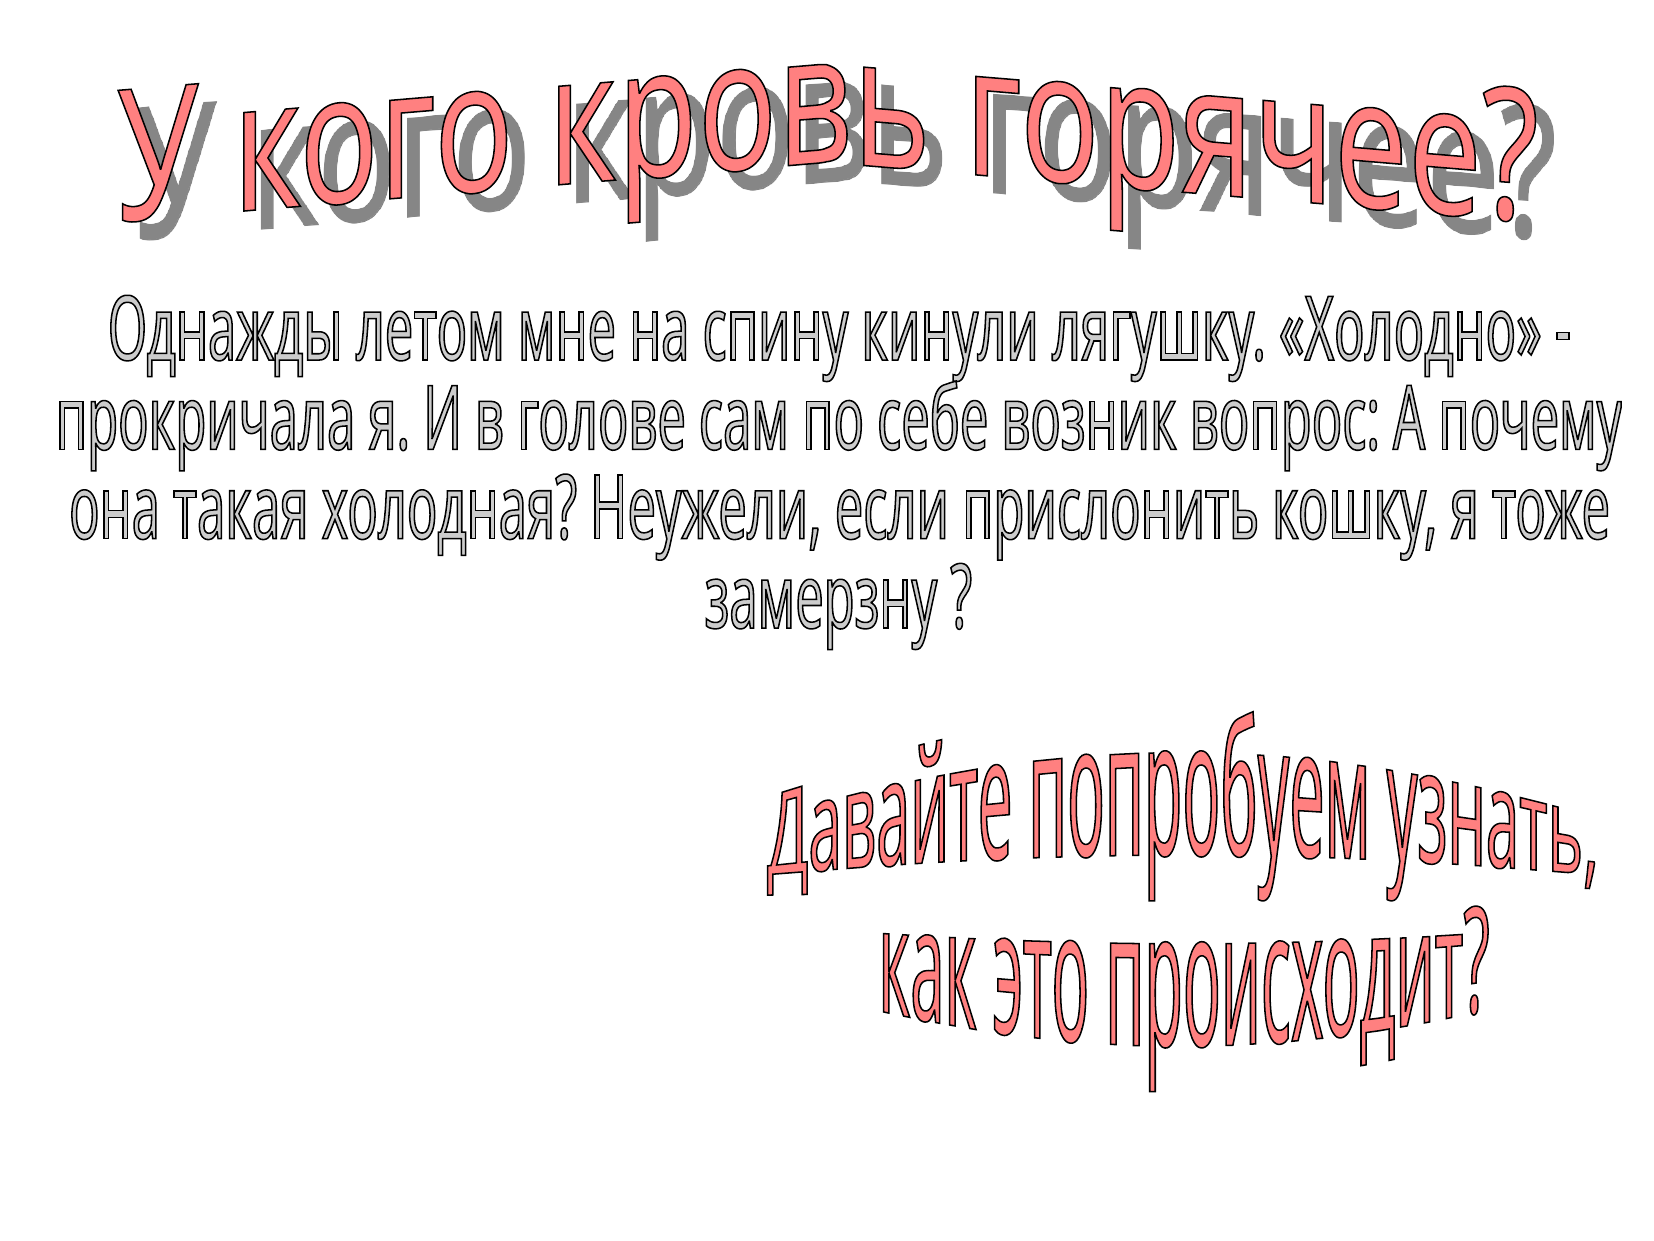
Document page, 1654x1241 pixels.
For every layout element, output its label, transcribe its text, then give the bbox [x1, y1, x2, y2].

text_box У кого кровь горячее? [1341, 107, 1402, 211]
text_box Давайте попробуем узнать, как это происходит? [1292, 757, 1322, 859]
text_box Давайте попробуем узнать, как это происходит? [1110, 753, 1139, 856]
text_box Давайте попробуем узнать, как это происходит? [949, 937, 977, 1030]
text_box Давайте попробуем узнать, как это происходит? [1488, 791, 1515, 869]
text_box Давайте попробуем узнать, как это происходит? [1400, 936, 1430, 1028]
text_box Давайте попробуем узнать, как это происходит? [1329, 761, 1366, 860]
text_box Давайте попробуем узнать, как это происходит? [879, 783, 906, 867]
text_box Давайте попробуем узнать, как это происходит? [1325, 938, 1357, 1038]
text_box Давайте попробуем узнать, как это происходит? [1223, 711, 1255, 858]
text_box Давайте попробуем узнать, как это происходит? [1386, 769, 1418, 901]
text_box У кого кровь горячее? [788, 64, 848, 166]
text_box Давайте попробуем узнать, как это происходит? [1360, 938, 1395, 1066]
text_box Давайте попробуем узнать, как это происходит? [1419, 775, 1445, 865]
text_box У кого кровь горячее? [975, 76, 1019, 176]
text_box Давайте попробуем узнать, как это происходит? [1185, 750, 1217, 858]
text_box Давайте попробуем узнать, как это происходит? [994, 938, 1020, 1036]
text_box У кого кровь горячее? [1110, 87, 1174, 232]
text_box Давайте попробуем узнать, как это происходит? [847, 792, 874, 869]
text_box У кого кровь горячее? [705, 69, 771, 172]
text_box Давайте попробуем узнать, как это происходит? [883, 933, 910, 1018]
text_box Однажды летом мне на спину кинули лягушку. «Холодно» - прокричала я. И в голове сам по себе возник вопрос: А почему она такая холодная? Неужели, если прислонить кошку, я тоже замерзну ? [932, 312, 979, 451]
text_box Давайте попробуем узнать, как это происходит? [950, 769, 978, 862]
text_box Давайте попробуем узнать, как это происходит? [1257, 755, 1290, 901]
text_box Давайте попробуем узнать, как это происходит? [915, 775, 944, 864]
text_box Давайте попробуем узнать, как это происходит? [1110, 943, 1140, 1046]
text_box Давайте попробуем узнать, как это происходит? [1520, 797, 1547, 871]
text_box У кого кровь горячее? [1483, 86, 1536, 183]
text_box Давайте попробуем узнать, как это происходит? [981, 764, 1010, 862]
text_box Давайте попробуем узнать, как это происходит? [1552, 805, 1580, 873]
text_box У кого кровь горячее? [1182, 95, 1243, 198]
text_box У кого кровь горячее? [243, 108, 301, 212]
text_box Давайте попробуем узнать, как это происходит? [1070, 754, 1102, 859]
text_box У кого кровь горячее? [558, 81, 616, 185]
text_box У кого кровь горячее? [863, 67, 924, 169]
text_box Давайте попробуем узнать, как это происходит? [767, 786, 808, 896]
text_box У кого кровь горячее? [1497, 196, 1514, 222]
text_box У кого кровь горячее? [389, 96, 433, 199]
text_box У кого кровь горячее? [306, 102, 372, 206]
text_box У кого кровь горячее? [628, 75, 691, 224]
text_box Давайте попробуем узнать, как это происходит? [1464, 906, 1489, 984]
text_box Давайте попробуем узнать, как это происходит? [1264, 940, 1289, 1045]
text_box Давайте попробуем узнать, как это происходит? [1023, 940, 1051, 1039]
picture [0, 0, 1654, 1241]
text_box Давайте попробуем узнать, как это происходит? [1054, 940, 1086, 1044]
text_box Давайте попробуем узнать, как это происходит? [1149, 750, 1179, 901]
text_box Давайте попробуем узнать, как это происходит? [811, 800, 838, 872]
text_box Давайте попробуем узнать, как это происходит? [1452, 781, 1481, 866]
text_box Давайте попробуем узнать, как это происходит? [1033, 758, 1062, 858]
text_box Давайте попробуем узнать, как это происходит? [1435, 934, 1463, 1019]
text_box У кого кровь горячее? [1263, 100, 1323, 204]
text_box У кого кровь горячее? [441, 91, 507, 194]
text_box У кого кровь горячее? [1415, 113, 1476, 217]
text_box Давайте попробуем узнать, как это происходит? [913, 934, 940, 1024]
text_box Давайте попробуем узнать, как это происходит? [1226, 943, 1256, 1046]
text_box У кого кровь горячее? [1027, 81, 1093, 184]
text_box Однажды летом мне на спину кинули лягушку. «Холодно» - прокричала я. И в голове сам по себе возник вопрос: А почему она такая холодная? Неужели, если прислонить кошку, я тоже замерзну ? [655, 490, 720, 561]
text_box У кого кровь горячее? [118, 83, 199, 222]
text_box Давайте попробуем узнать, как это происходит? [1186, 941, 1218, 1048]
text_box Давайте попробуем узнать, как это происходит? [1149, 941, 1180, 1092]
text_box Давайте попробуем узнать, как это происходит? [1291, 941, 1323, 1042]
